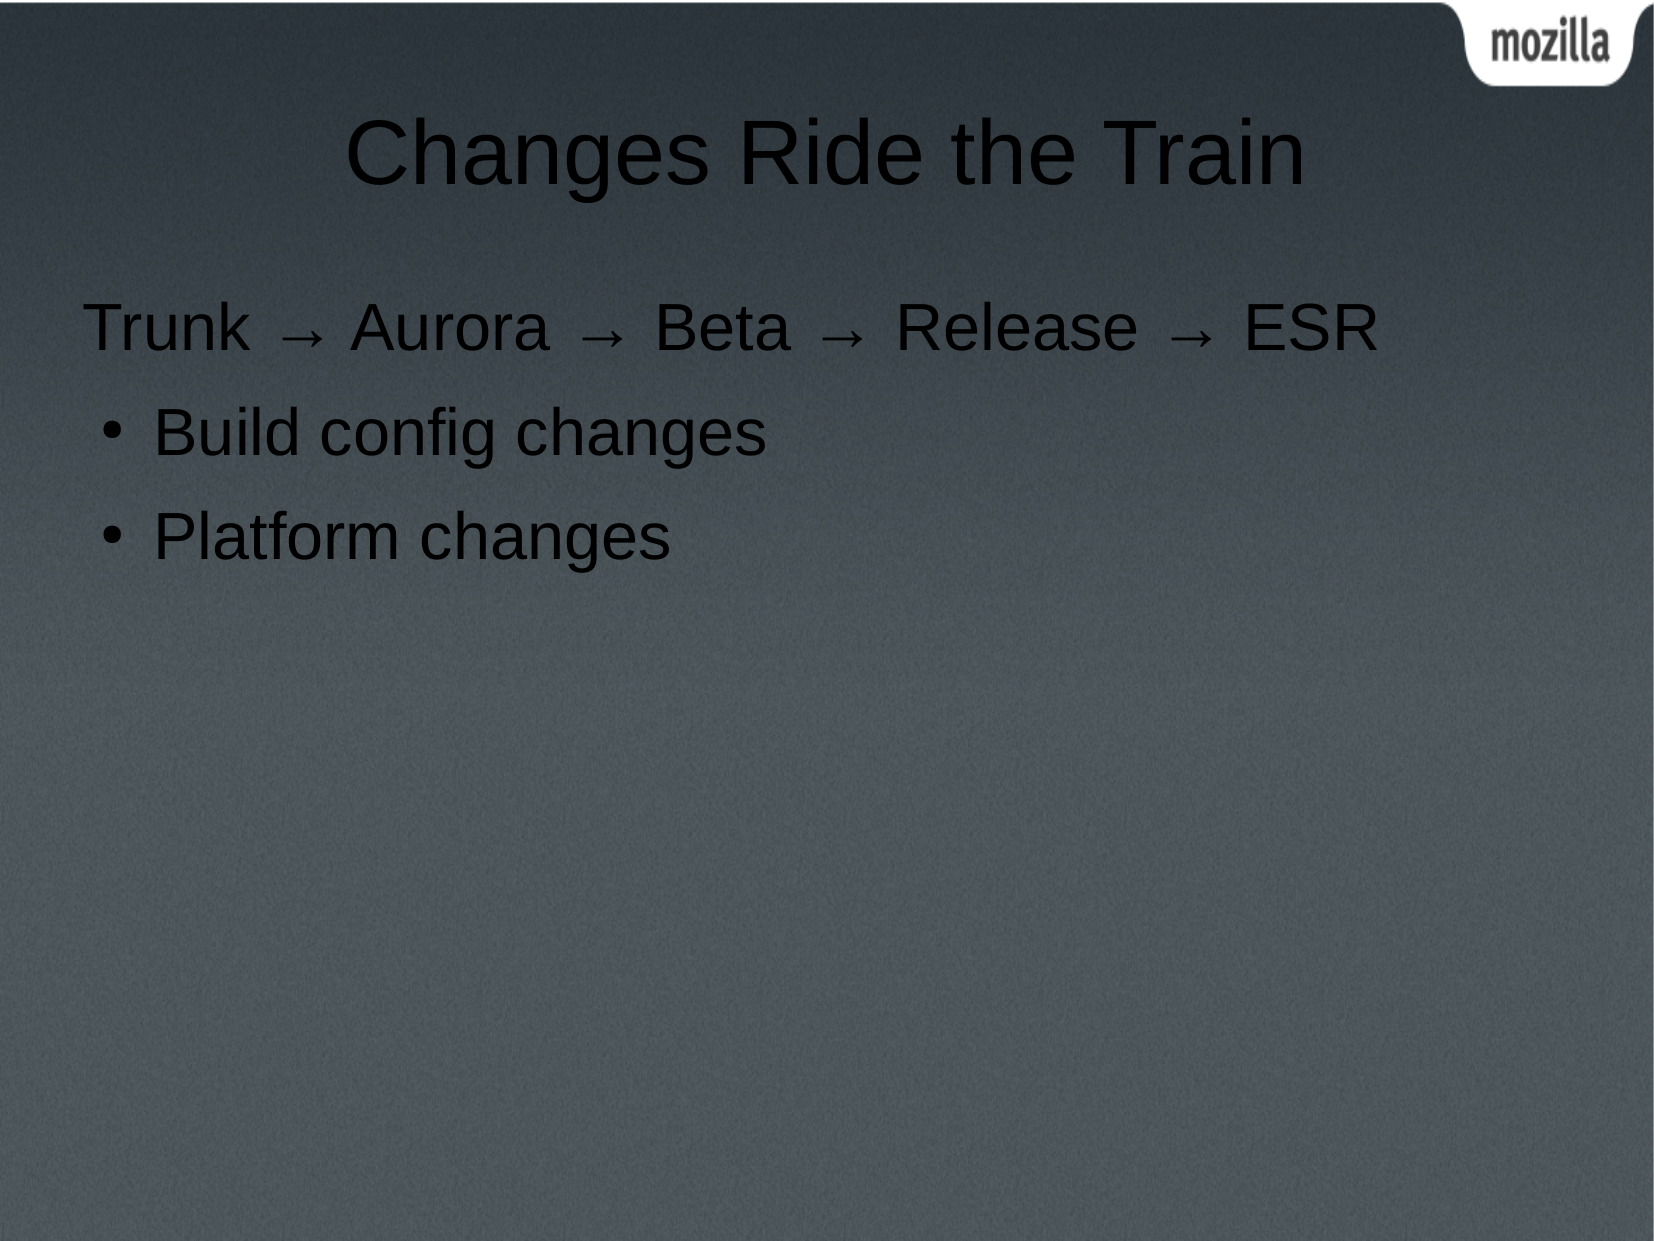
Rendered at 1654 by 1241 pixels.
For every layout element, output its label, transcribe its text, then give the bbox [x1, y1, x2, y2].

list Trunk → Aurora → Beta → Release → ESR Build config changes Platform changes [82, 290, 1538, 1010]
title Changes Ride the Train [82, 49, 1571, 257]
picture [0, 0, 1654, 1241]
